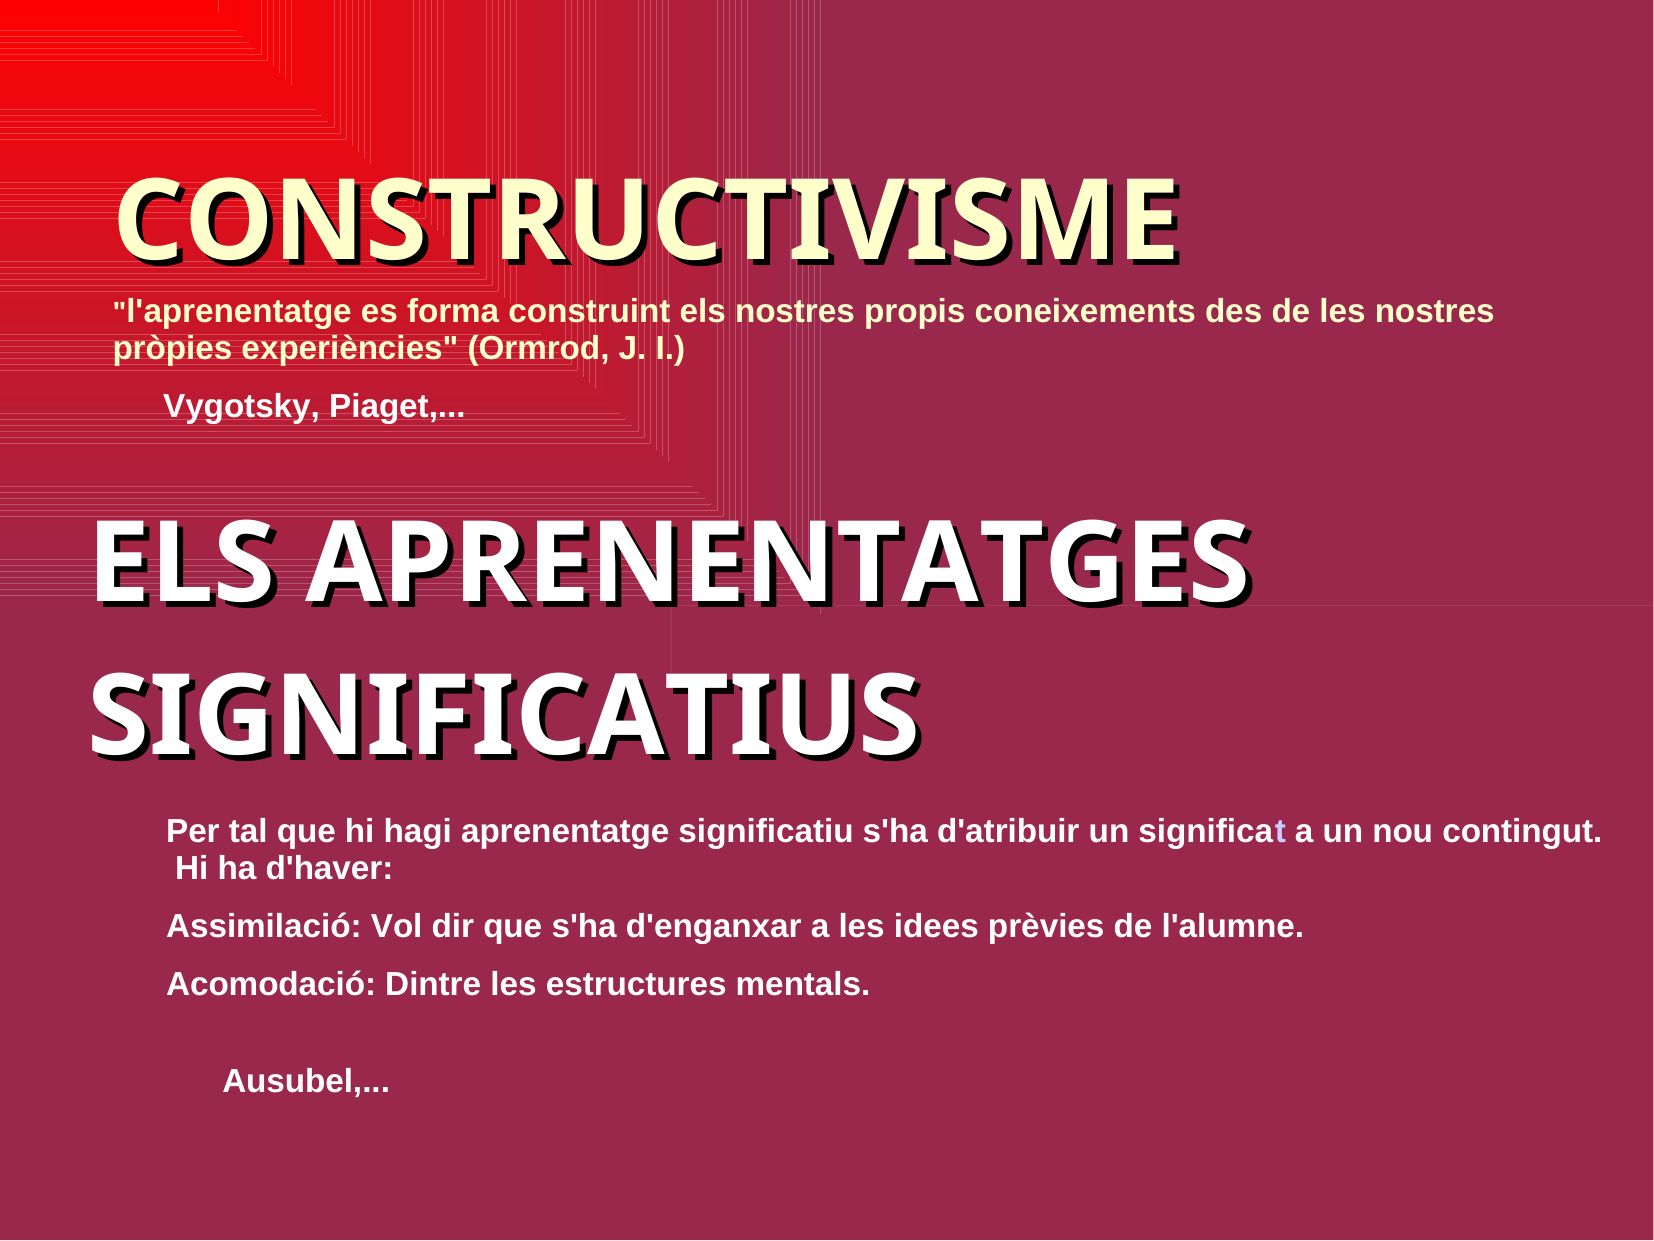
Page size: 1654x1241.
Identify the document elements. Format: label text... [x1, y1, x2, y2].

text_box CONSTRUCTIVISME "l'aprenentatge es forma construint els nostres propis coneixements des de les nostres pròpies experiències" (Ormrod, J. I.) [112, 137, 1601, 368]
text_box Vygotsky, Piaget,... [162, 387, 467, 432]
text_box Ausubel,... [37, 1062, 576, 1107]
text_box Per tal que hi hagi aprenentatge significatiu s'ha d'atribuir un significat a un nou contingut. Hi ha d'haver: Assimilació: Vol dir que s'ha d'enganxar a les idees prèvies de l'alumne. Acomodació: Dintre les estructures mentals. [166, 812, 1654, 1067]
text_box ELS APRENENTATGES SIGNIFICATIUS [87, 450, 1501, 826]
